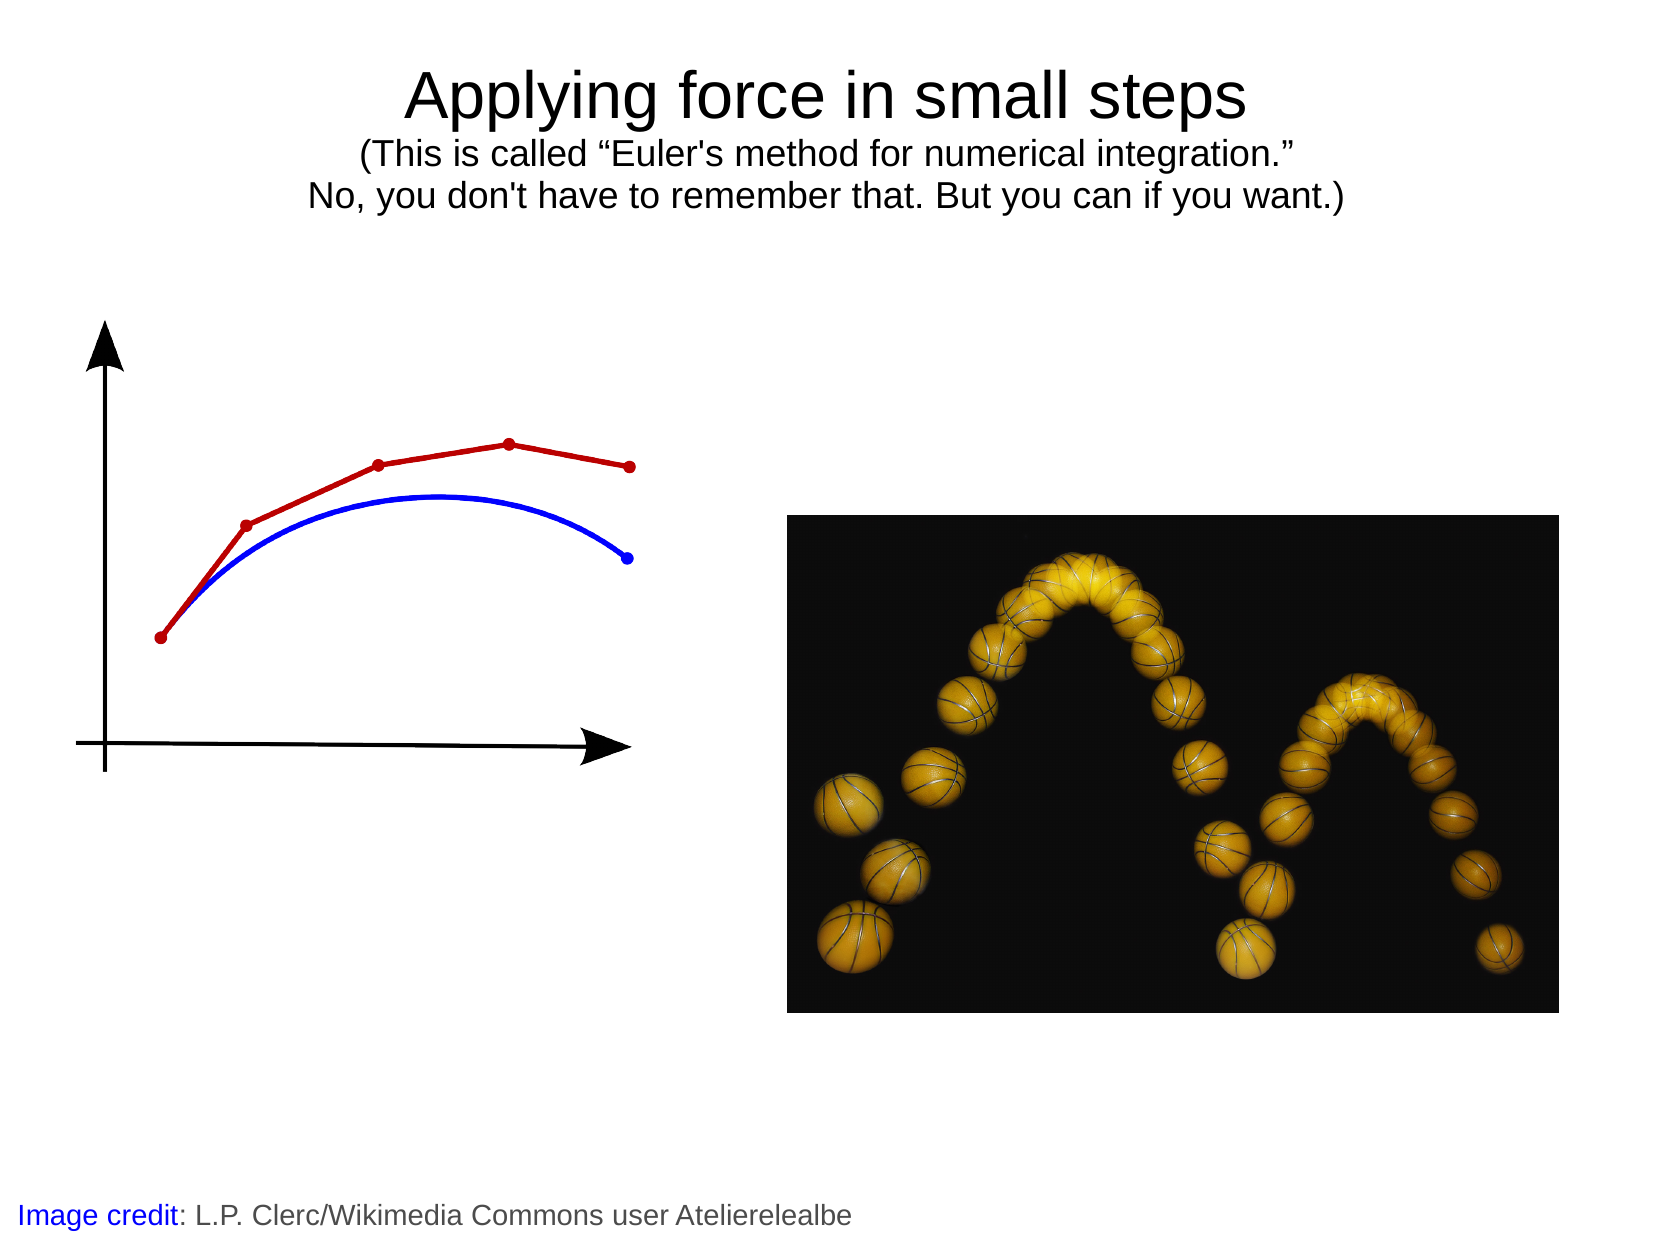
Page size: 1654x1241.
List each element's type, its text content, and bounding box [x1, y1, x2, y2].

subtitle Applying force in small steps (This is called “Euler's method for numerical integration.” No, you don't have to remember that. But you can if you want.) [82, 49, 1571, 226]
picture [787, 515, 1559, 1013]
picture [61, 305, 662, 776]
text_box Image credit: L.P. Clerc/Wikimedia Commons user Atelierelealbe [2, 1191, 1163, 1240]
